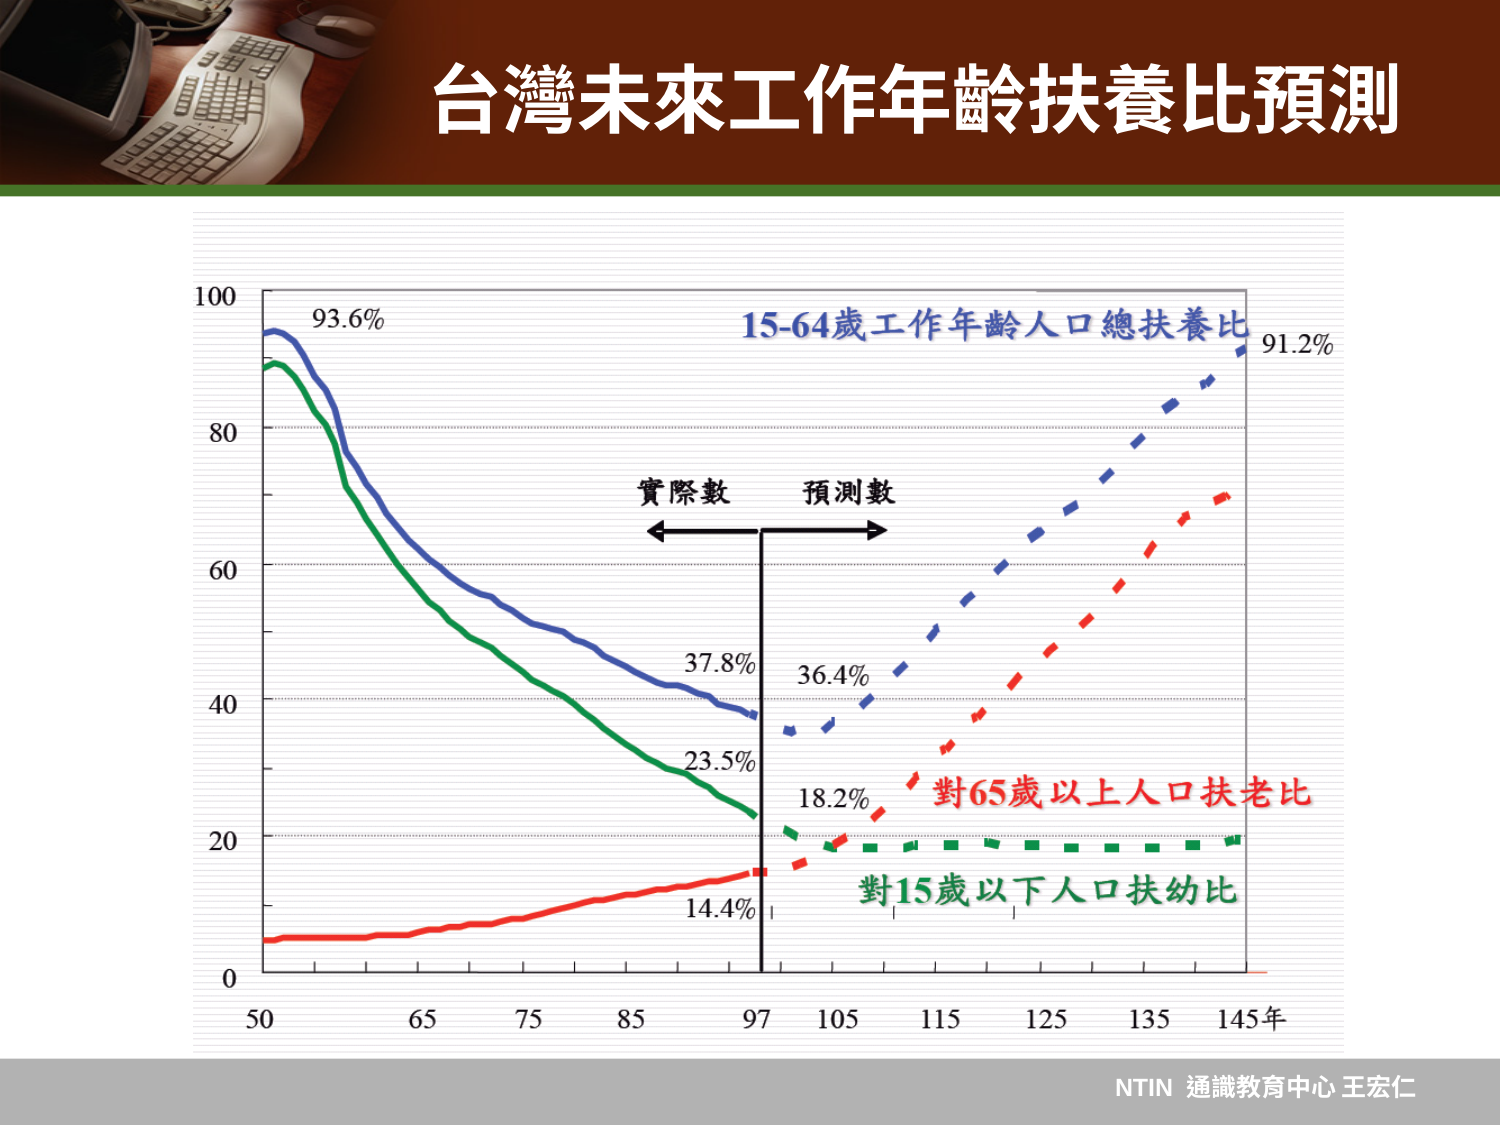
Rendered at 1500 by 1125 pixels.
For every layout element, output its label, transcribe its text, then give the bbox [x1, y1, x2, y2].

title 台灣未來工作年齡扶養比預測 [412, 45, 1500, 138]
text_box NTIN 通識教育中心 王宏仁 [962, 1063, 1438, 1114]
picture [0, 0, 1500, 184]
chart [193, 212, 1344, 1058]
